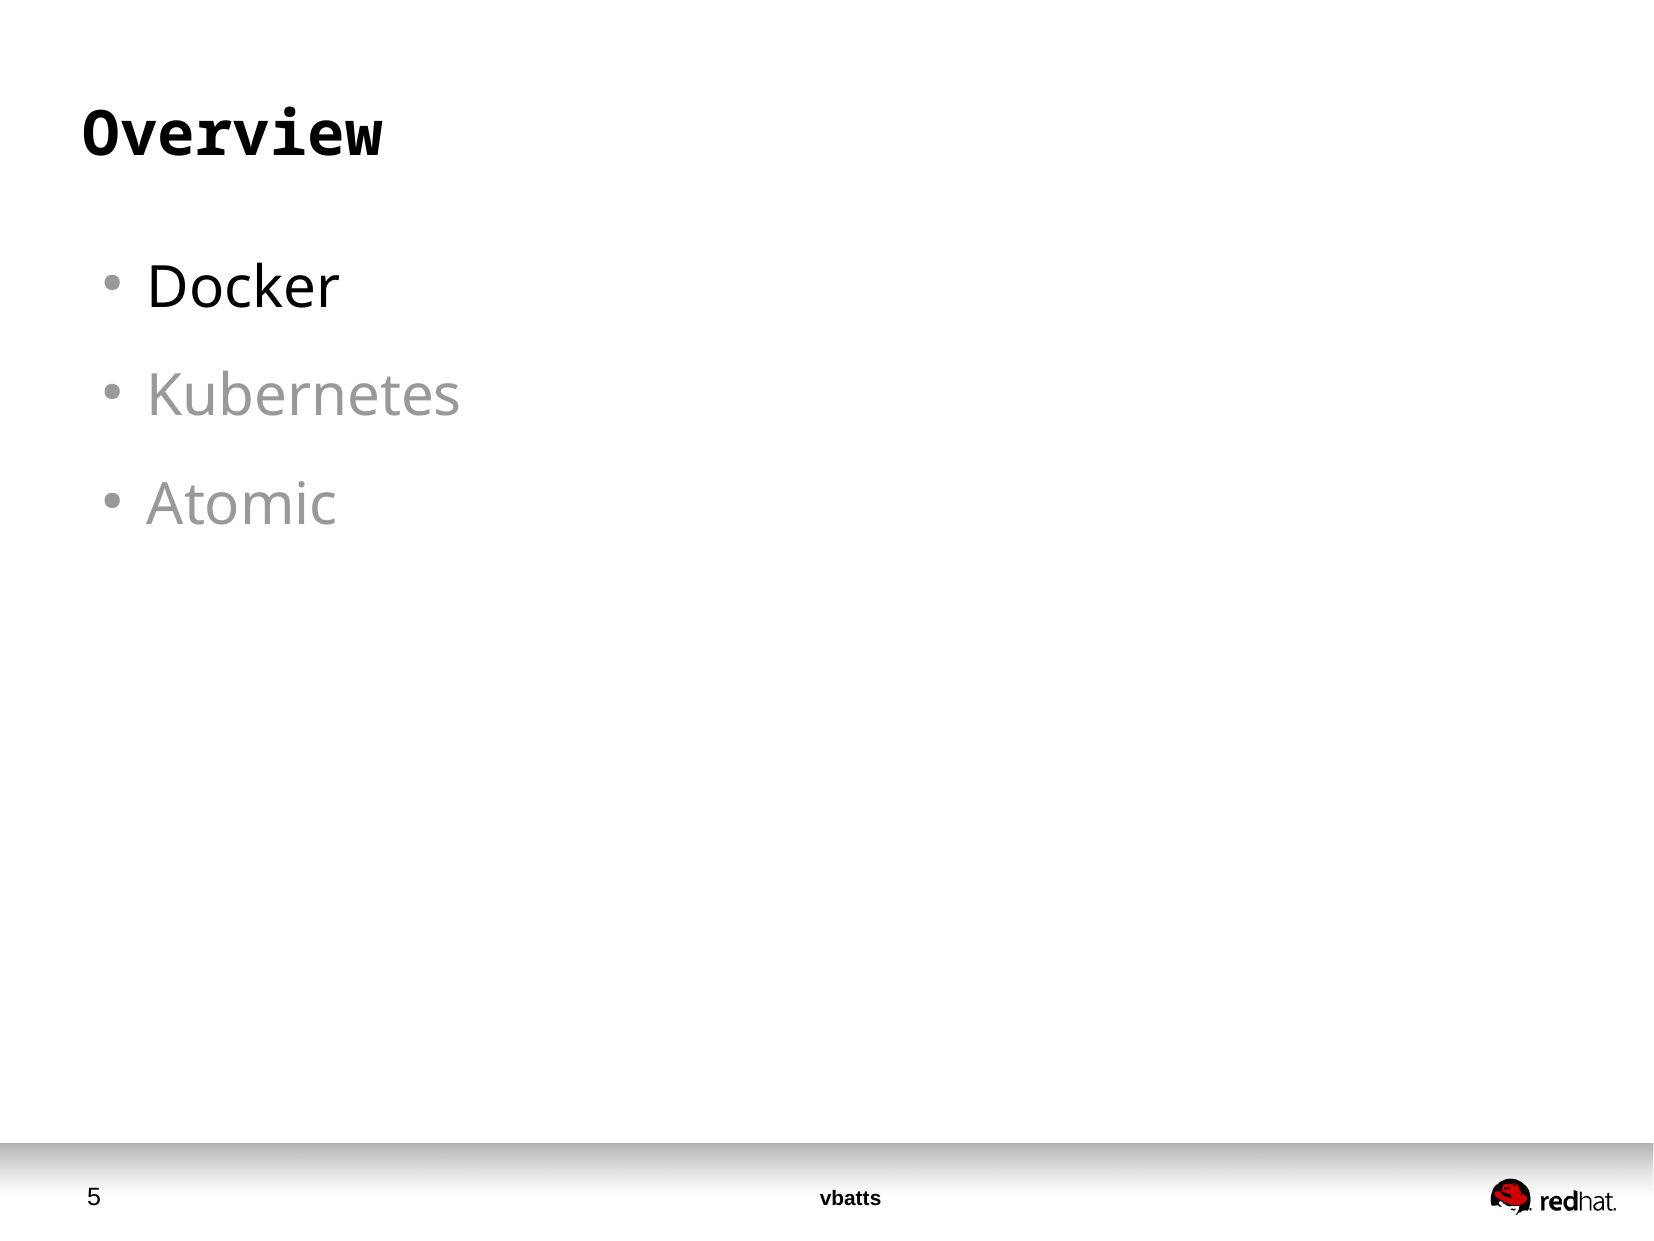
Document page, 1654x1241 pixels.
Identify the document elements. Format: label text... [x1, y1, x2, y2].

picture [0, 1143, 1654, 1241]
list Docker Kubernetes Atomic [86, 244, 1576, 1039]
title Overview [82, 37, 1571, 226]
